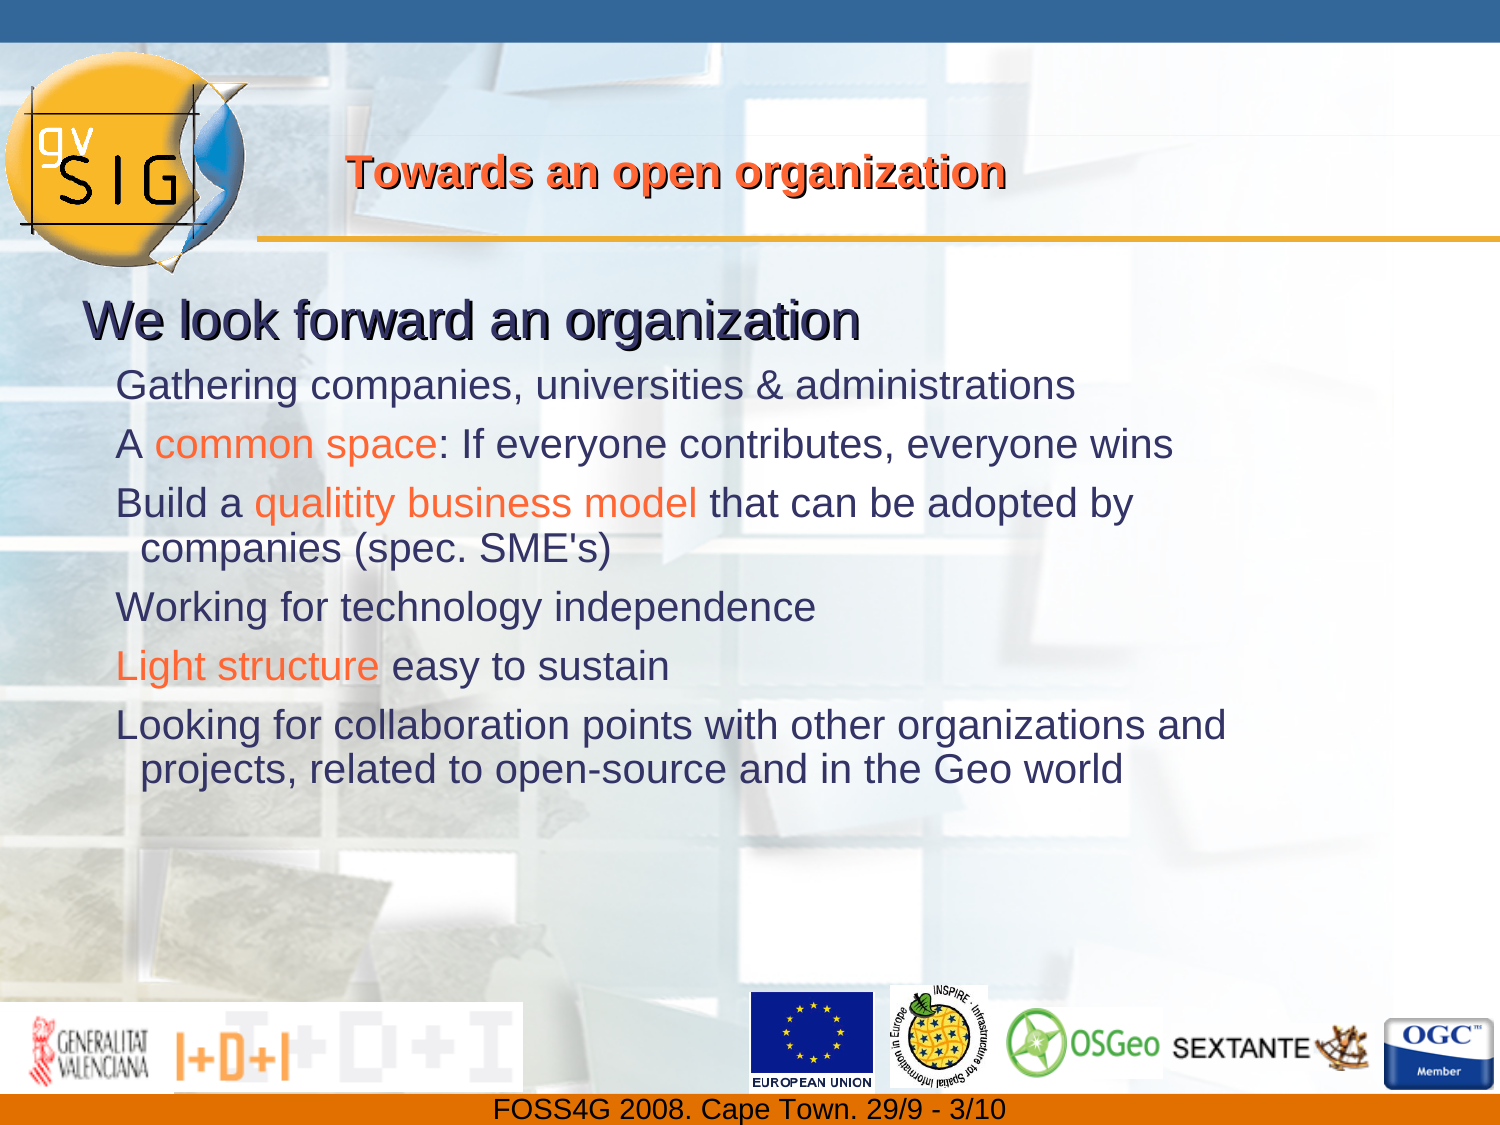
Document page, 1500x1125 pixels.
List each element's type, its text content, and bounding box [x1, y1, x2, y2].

picture [890, 985, 988, 1088]
picture [0, 49, 250, 276]
picture [1384, 1018, 1494, 1090]
text_box Towards an open organization [344, 148, 1008, 201]
picture [0, 1002, 523, 1094]
picture [1171, 1023, 1375, 1071]
list We look forward an organization Gathering companies, universities & administrations A common space: If everyone contributes, everyone wins Build a qualitity business model that can be adopted by companies (spec. SME's) Working for technology independence Light structure easy to sustain Looking for collaboration points with other organizations and projects, related to open-source and in the Geo world [82, 294, 1306, 802]
picture [1003, 1007, 1163, 1079]
picture [749, 992, 875, 1093]
